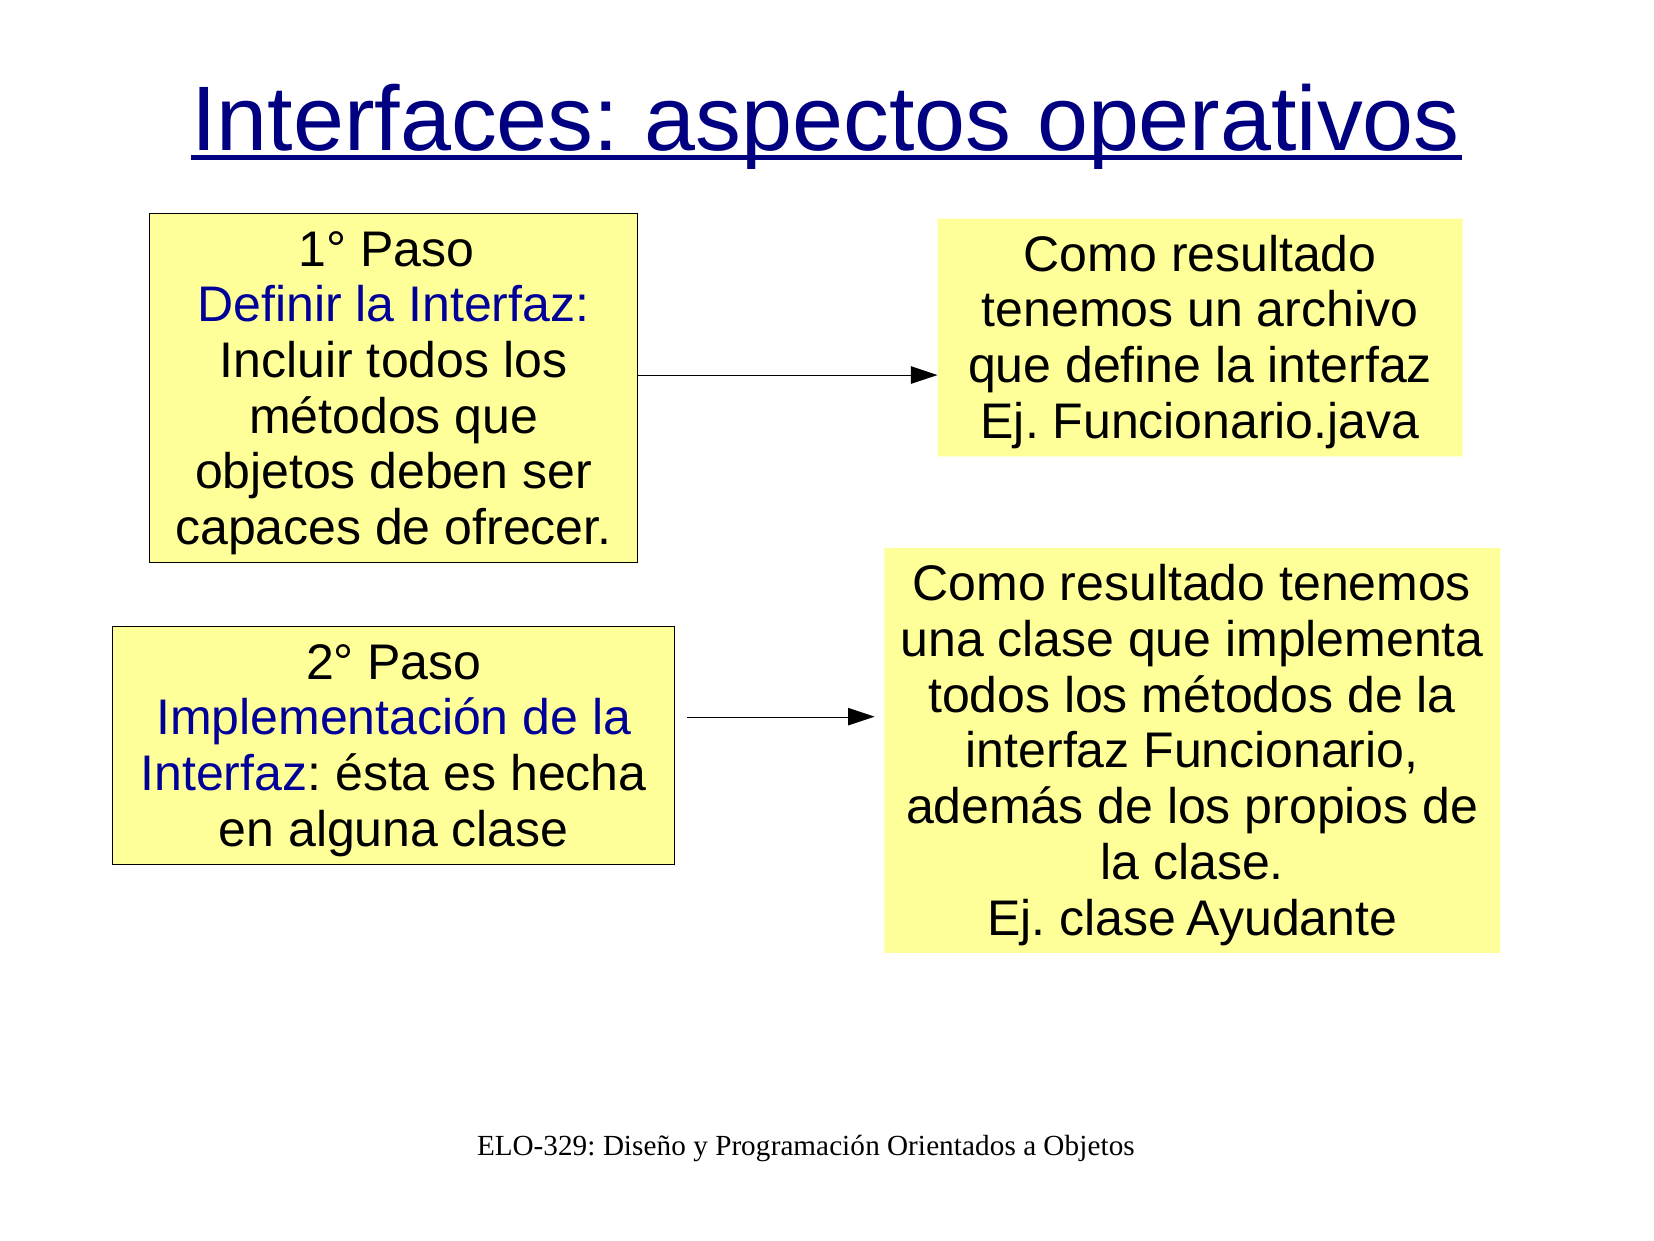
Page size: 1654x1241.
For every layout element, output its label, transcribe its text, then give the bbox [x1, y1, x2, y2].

title Interfaces: aspectos operativos [82, 49, 1571, 188]
text_box 1° Paso Definir la Interfaz: Incluir todos los métodos que objetos deben ser capaces de ofrecer. [149, 213, 638, 563]
text_box 2° Paso Implementación de la Interfaz: ésta es hecha en alguna clase [112, 626, 675, 865]
text_box Como resultado tenemos una clase que implementa todos los métodos de la interfaz Funcionario, además de los propios de la clase. Ej. clase Ayudante [884, 547, 1501, 953]
text_box Como resultado tenemos un archivo que define la interfaz Ej. Funcionario.java [937, 218, 1463, 457]
